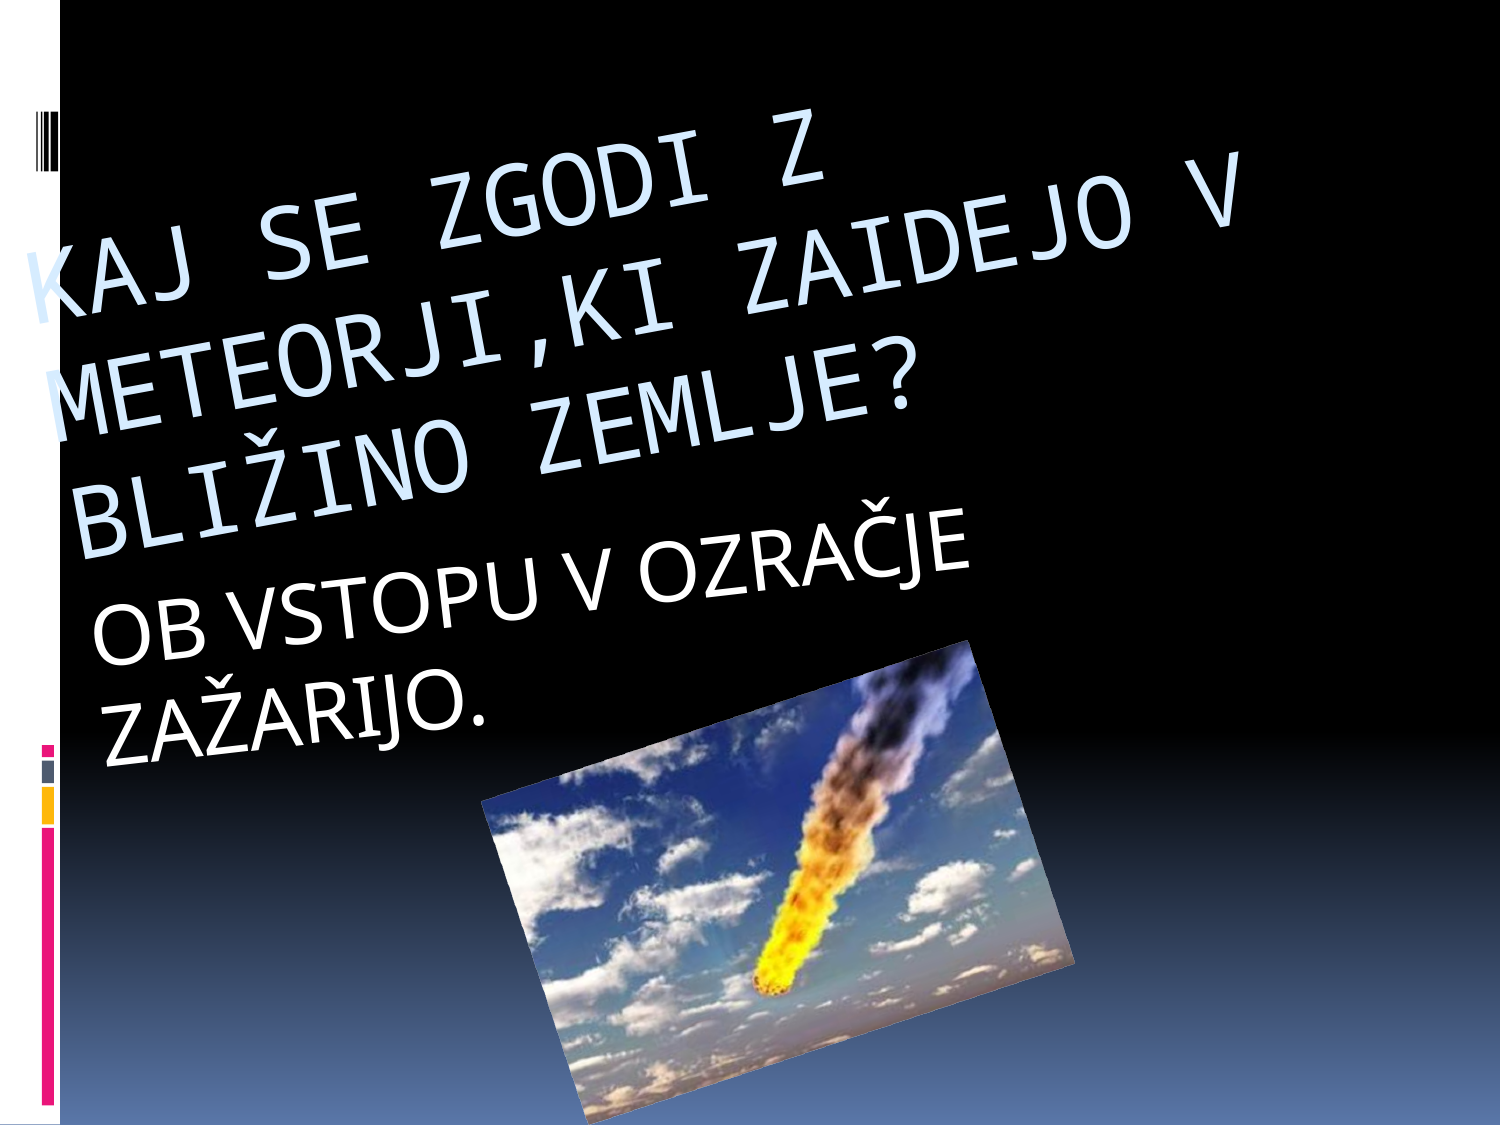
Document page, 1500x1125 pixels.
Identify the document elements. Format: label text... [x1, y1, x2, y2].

picture [480, 639, 1075, 1125]
title KAJ SE ZGODI Z METEORJI,KI ZAIDEJO V BLIŽINO ZEMLJE? [0, 0, 1500, 370]
text_box OB VSTOPU V OZRAČJE ZAŽARIJO. [68, 428, 1397, 794]
